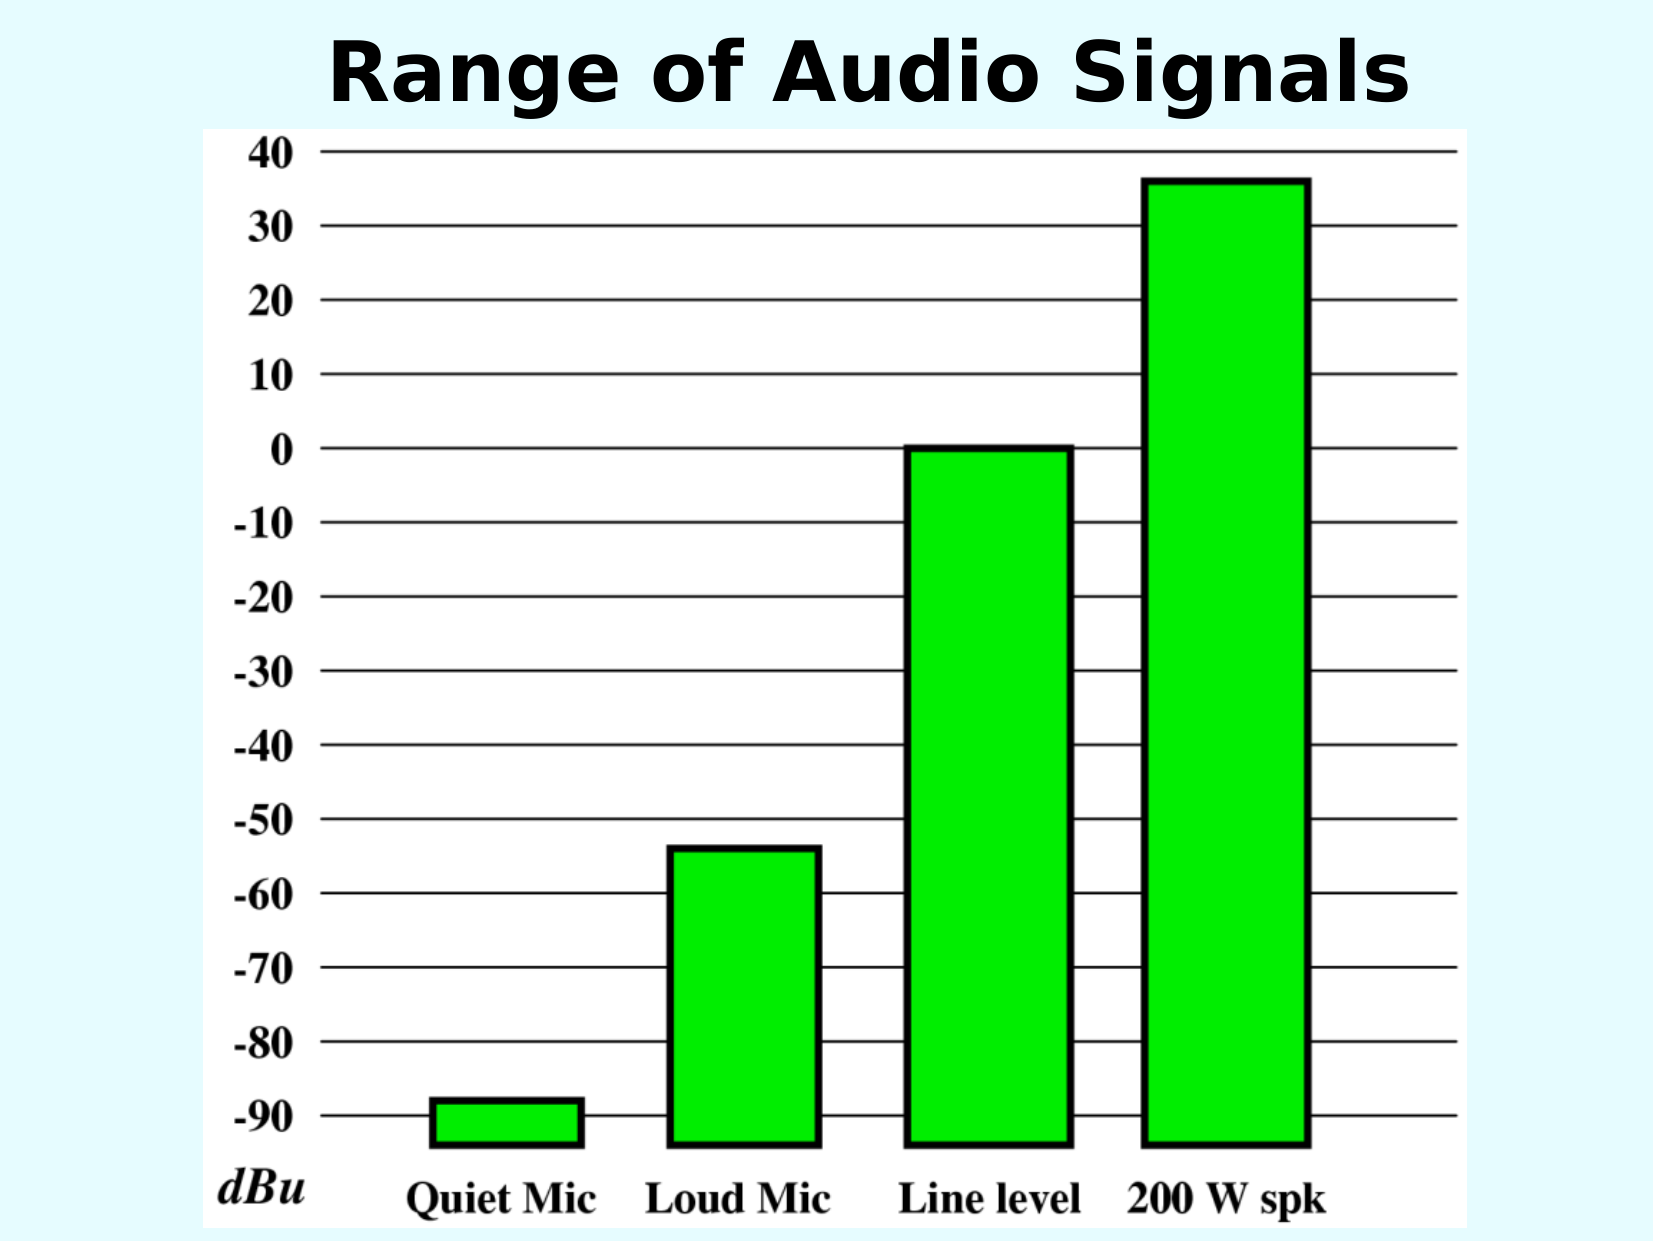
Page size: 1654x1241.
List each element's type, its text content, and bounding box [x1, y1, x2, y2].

text_box Range of Audio Signals [326, 21, 1522, 125]
picture [203, 129, 1467, 1228]
